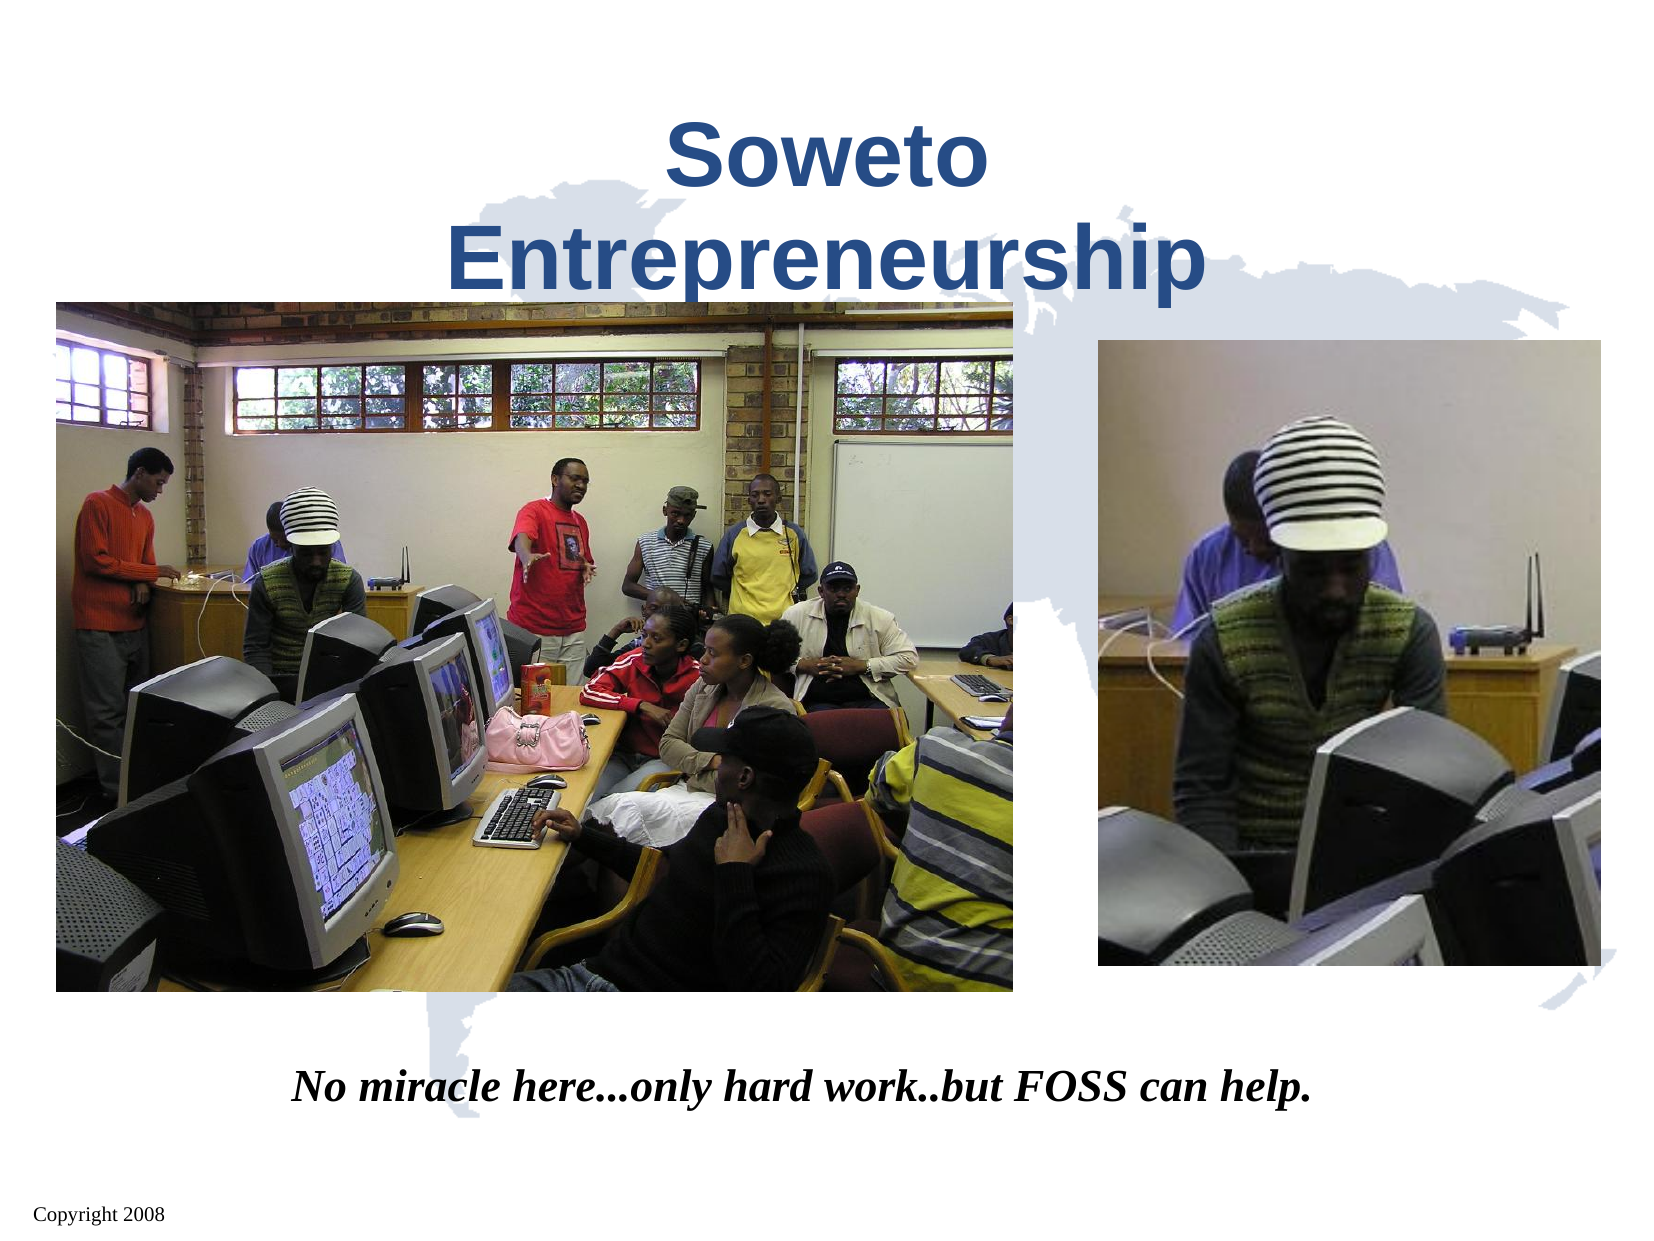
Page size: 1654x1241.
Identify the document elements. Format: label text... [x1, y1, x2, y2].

picture [28, 99, 1645, 1154]
text_box No miracle here...only hard work..but FOSS can help. [75, 1060, 1530, 1114]
title Soweto Entrepreneurship [121, 99, 1534, 314]
